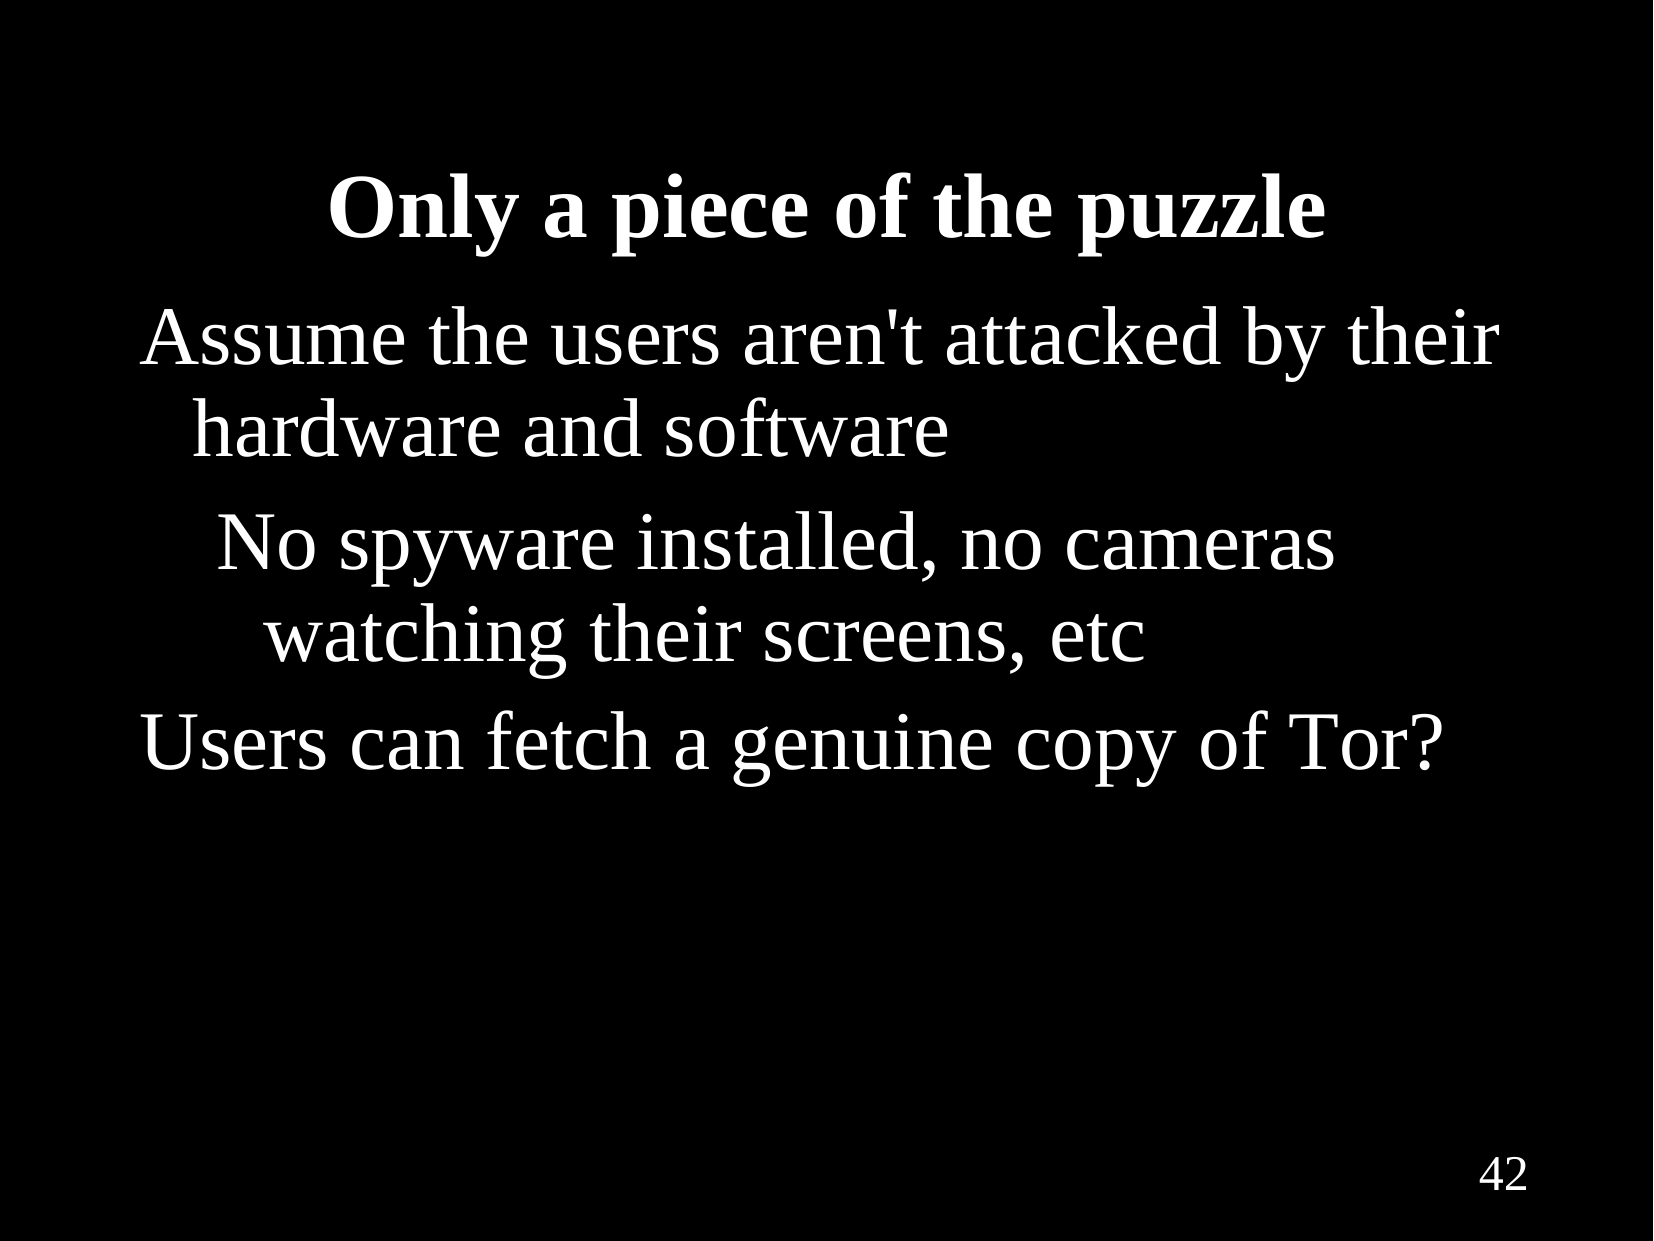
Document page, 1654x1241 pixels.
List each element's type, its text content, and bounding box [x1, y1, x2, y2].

list Assume the users aren't attacked by their hardware and software No spyware installed, no cameras watching their screens, etc Users can fetch a genuine copy of Tor? [121, 289, 1534, 1072]
title Only a piece of the puzzle [121, 102, 1534, 289]
